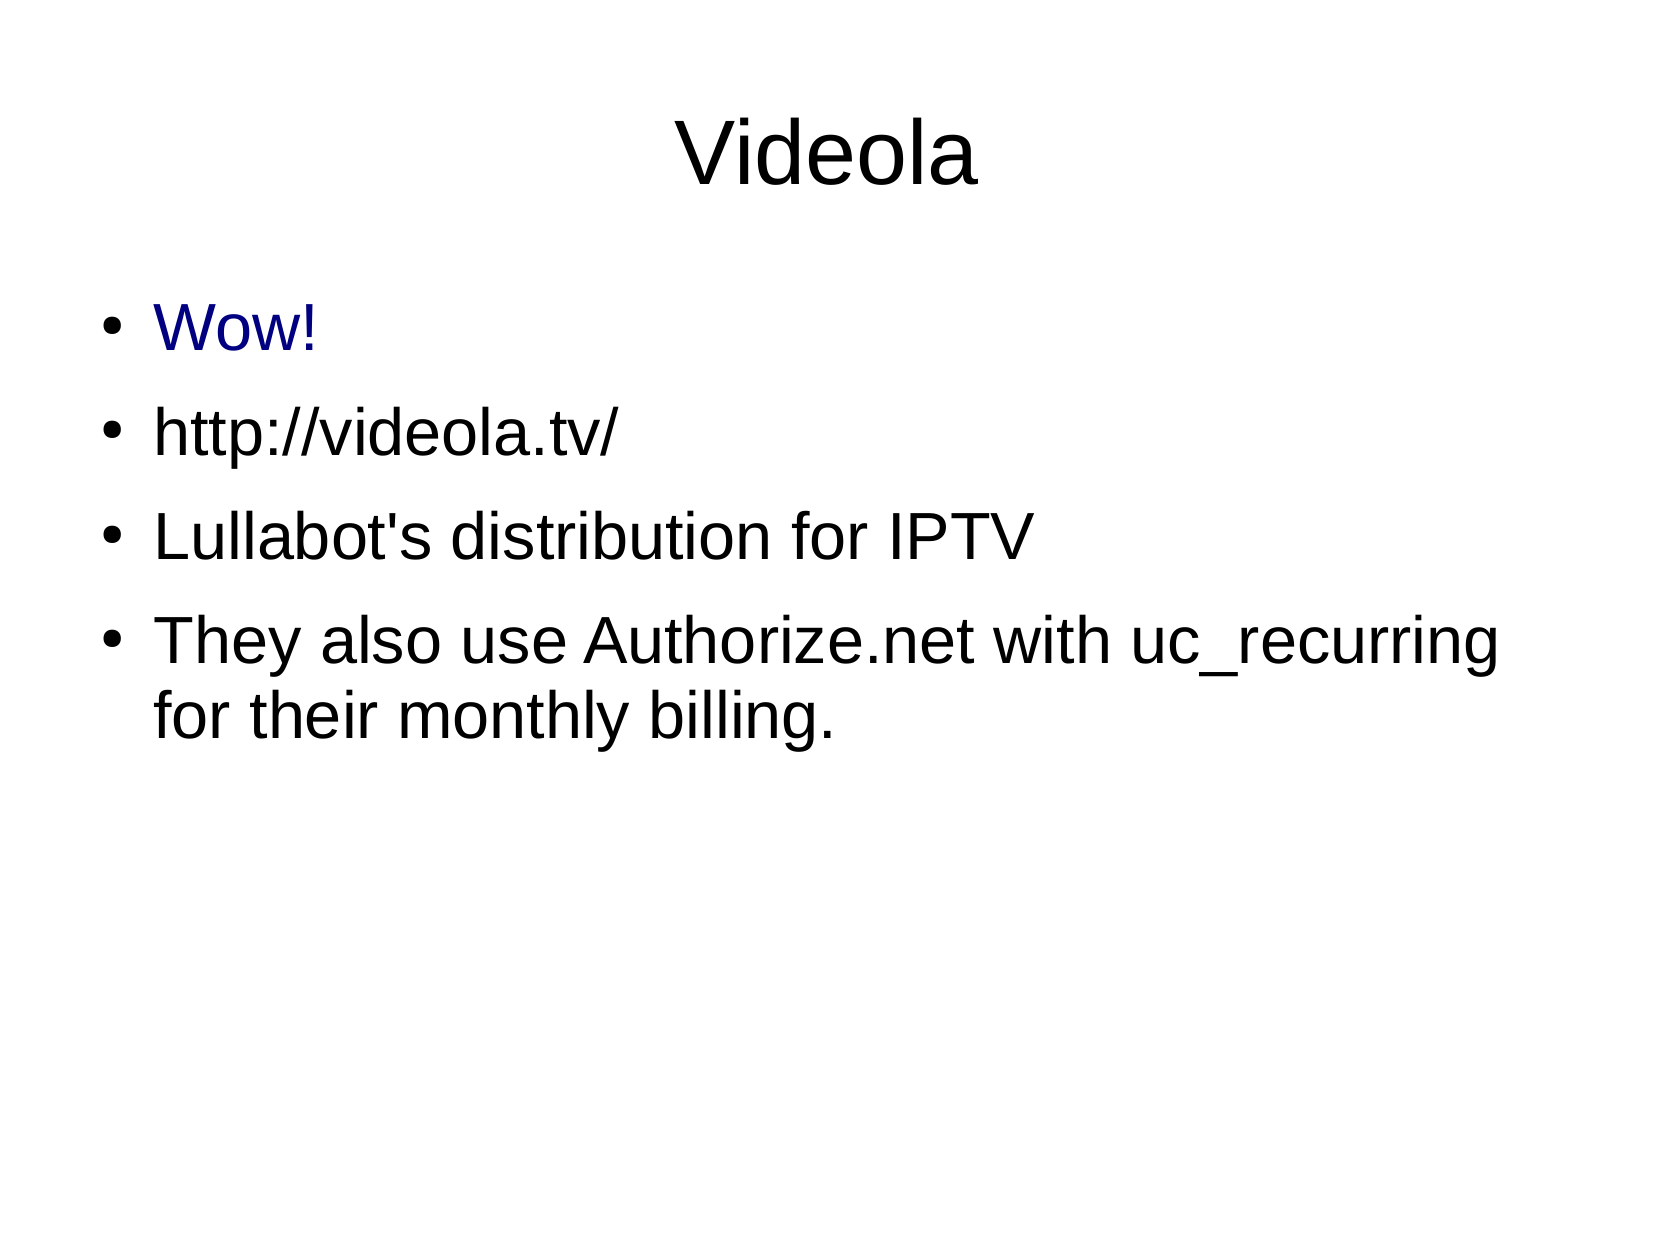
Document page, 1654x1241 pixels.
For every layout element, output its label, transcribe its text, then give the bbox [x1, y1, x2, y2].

title Videola [82, 49, 1571, 257]
list Wow! http://videola.tv/ Lullabot's distribution for IPTV They also use Authorize.net with uc_recurring for their monthly billing. [82, 290, 1571, 1109]
